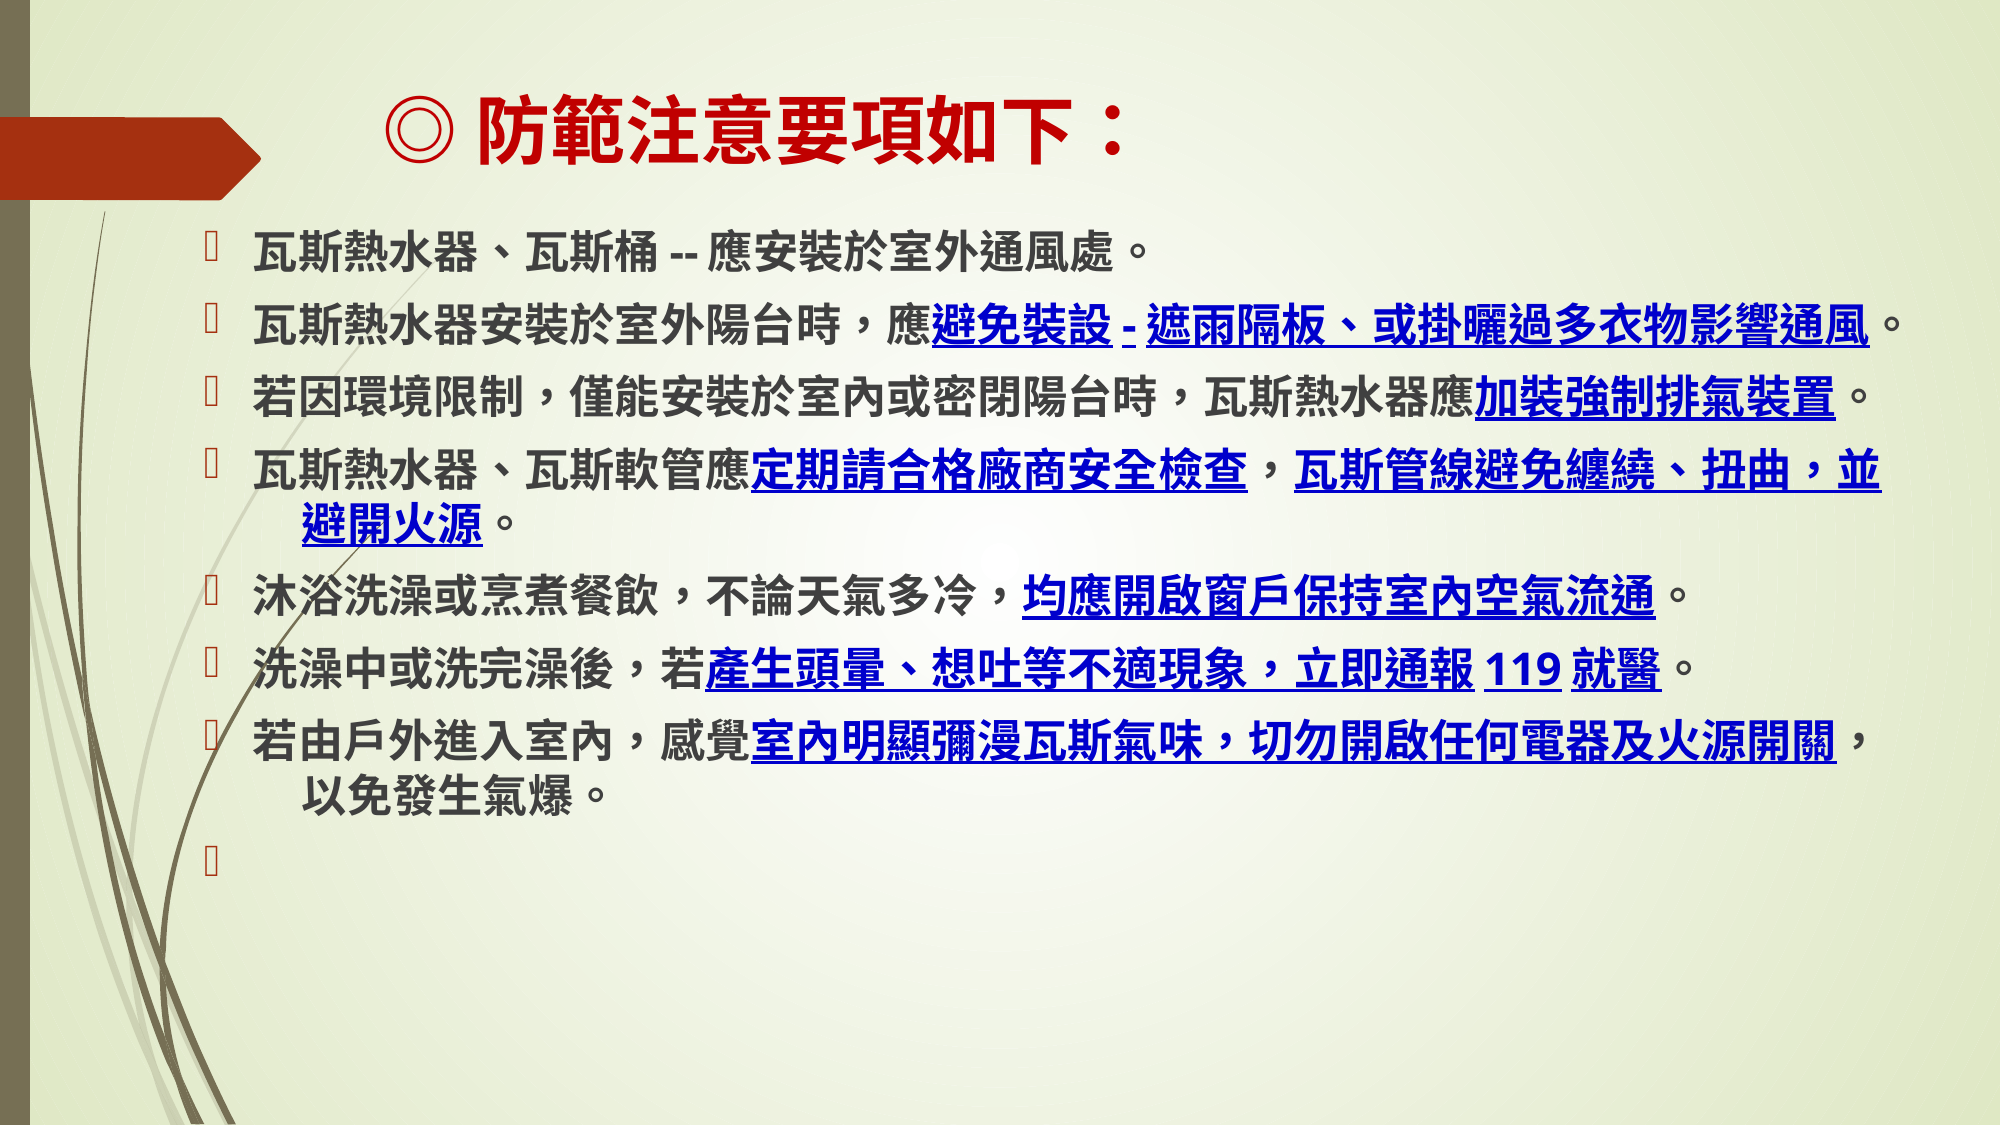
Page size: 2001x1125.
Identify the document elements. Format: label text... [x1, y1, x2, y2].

list 瓦斯熱水器、瓦斯桶--應安裝於室外通風處。 瓦斯熱水器安裝於室外陽台時，應避免裝設-遮雨隔板、或掛曬過多衣物影響通風。 若因環境限制，僅能安裝於室內或密閉陽台時，瓦斯熱水器應加裝強制排氣裝置。 瓦斯熱水器、瓦斯軟管應定期請合格廠商安全檢查，瓦斯管線避免纏繞、扭曲，並避開火源。 沐浴洗澡或烹煮餐飲，不論天氣多冷，均應開啟窗戶保持室內空氣流通。 洗澡中或洗完澡後，若產生頭暈、想吐等不適現象，立即通報119就醫。 若由戶外進入室內，感覺室內明顯彌漫瓦斯氣味，切勿開啟任何電器及火源開關，以免發生氣爆。 [188, 216, 1922, 912]
title ◎防範注意要項如下： [367, 76, 1830, 202]
